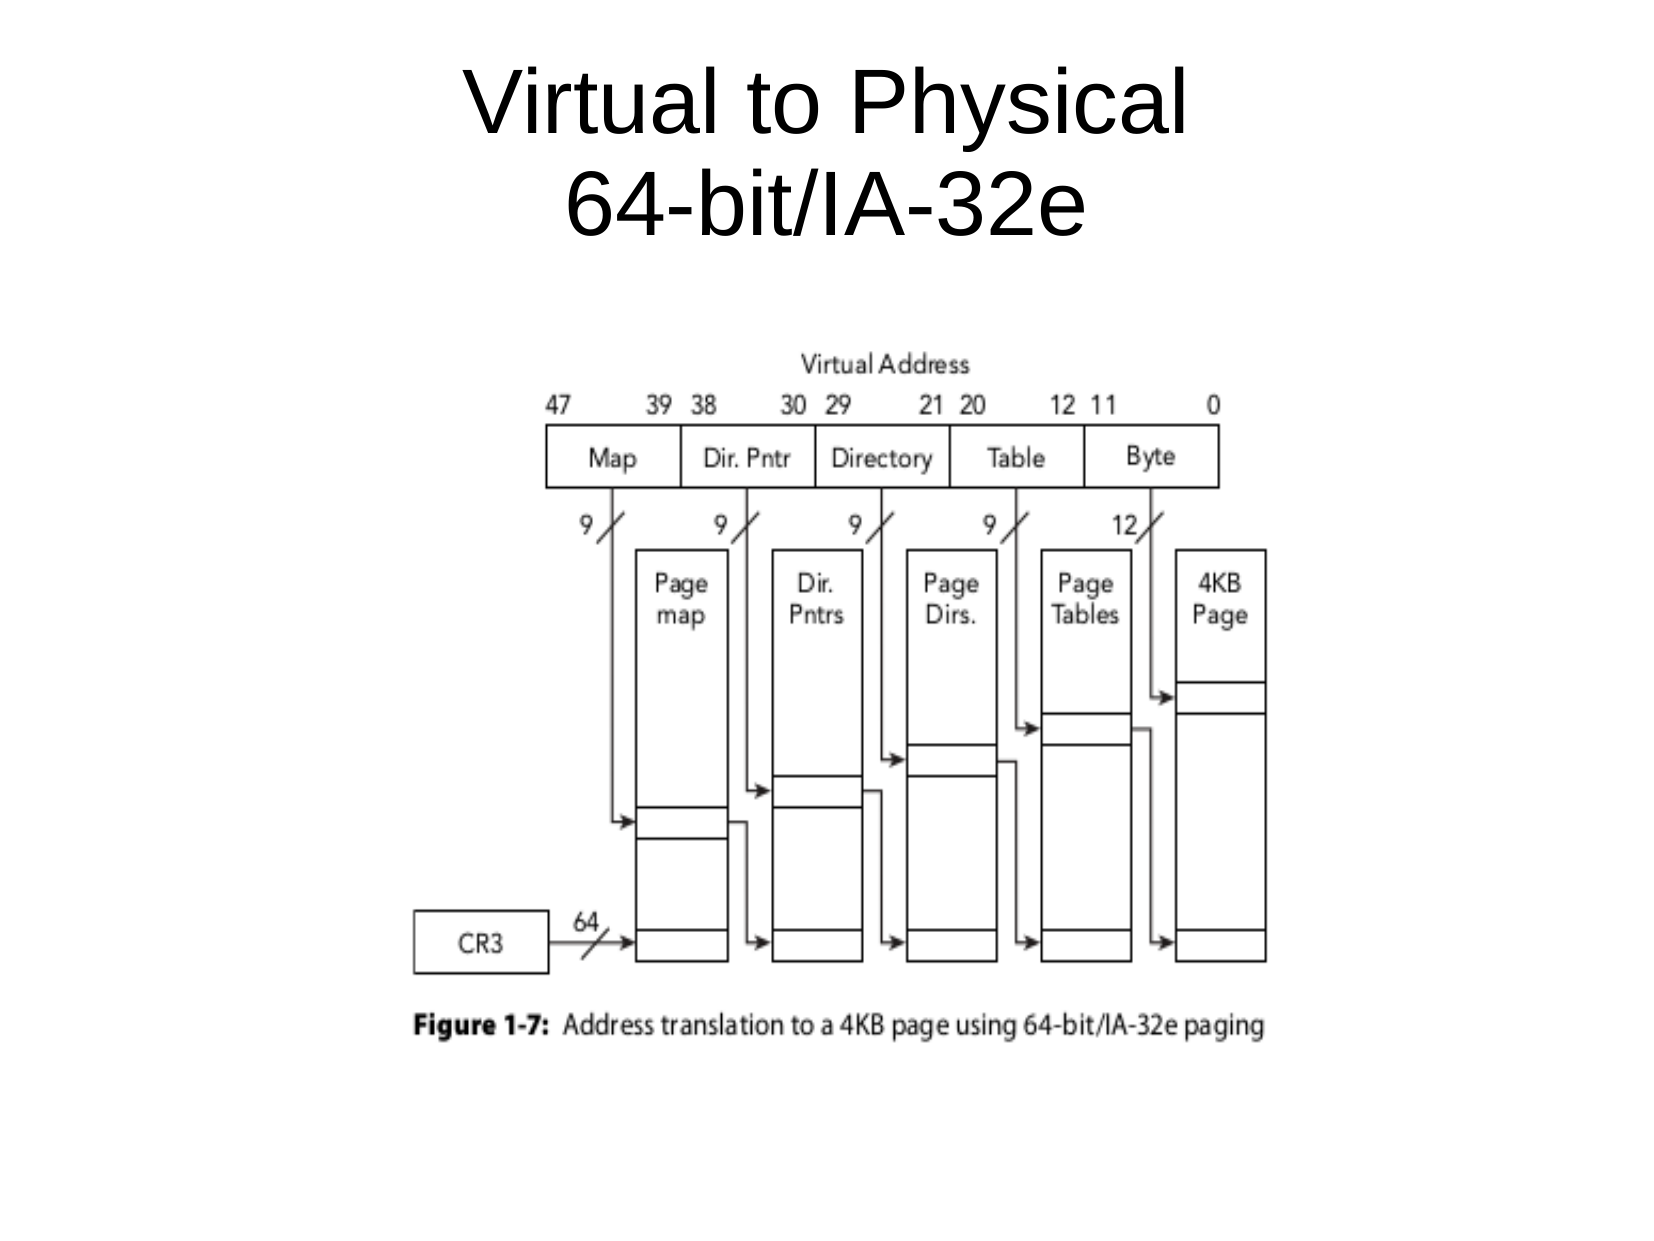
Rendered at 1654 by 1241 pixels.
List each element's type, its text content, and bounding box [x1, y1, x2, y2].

picture [324, 338, 1389, 1057]
title Virtual to Physical 64-bit/IA-32e [82, 49, 1571, 257]
